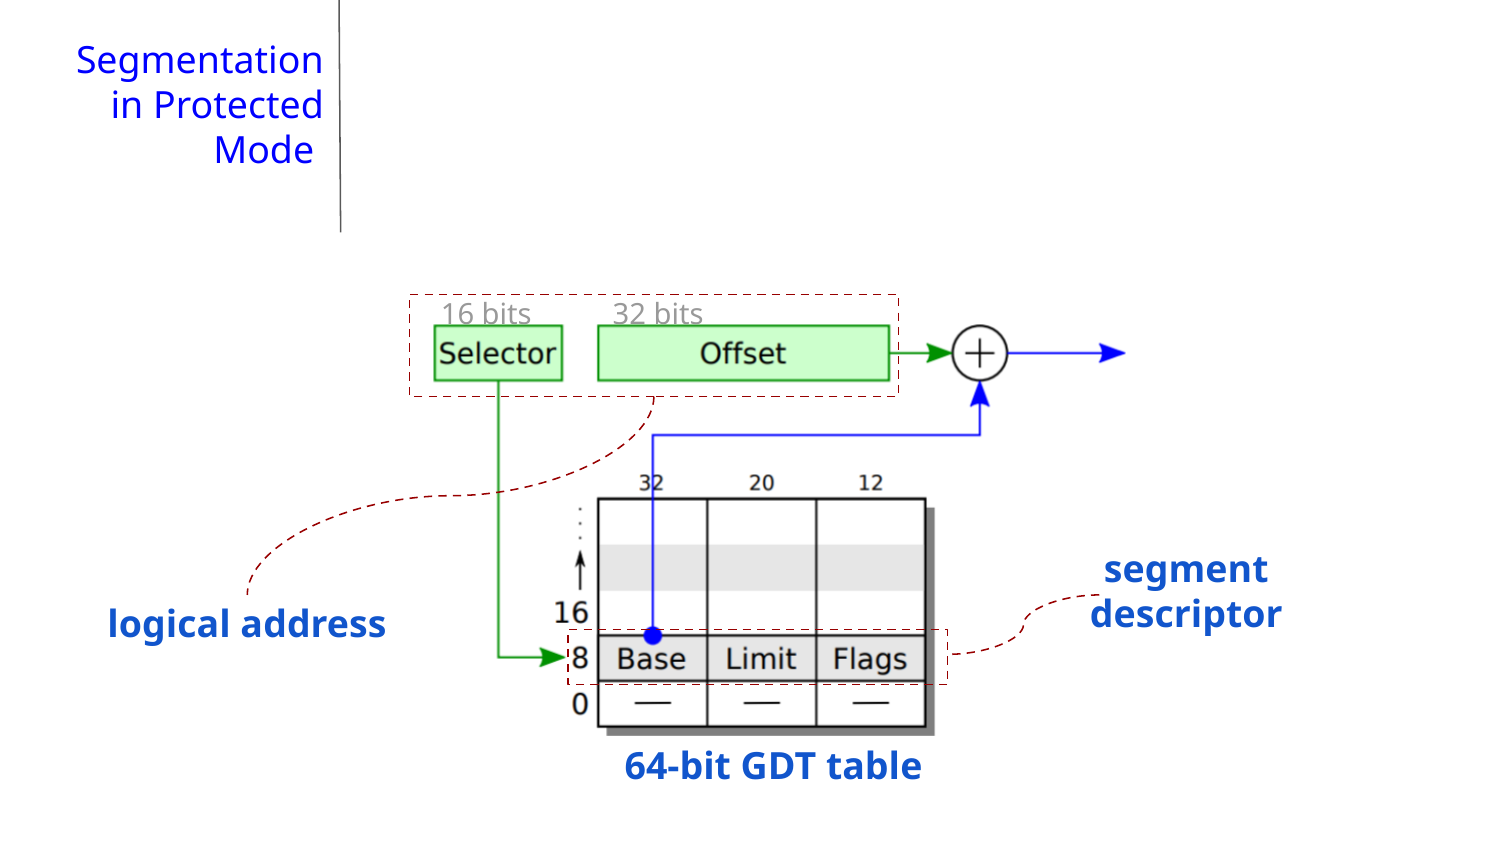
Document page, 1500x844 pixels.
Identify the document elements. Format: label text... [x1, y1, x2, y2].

text_box logical address [8, 594, 486, 650]
text_box 16 bits [425, 294, 549, 332]
text_box Segmentation in Protected Mode [0, 0, 339, 208]
picture [1096, 618, 1105, 623]
text_box 64-bit GDT table [535, 736, 1012, 792]
text_box segment descriptor [1044, 562, 1328, 618]
text_box 32 bits [597, 294, 721, 332]
picture [428, 319, 1138, 737]
